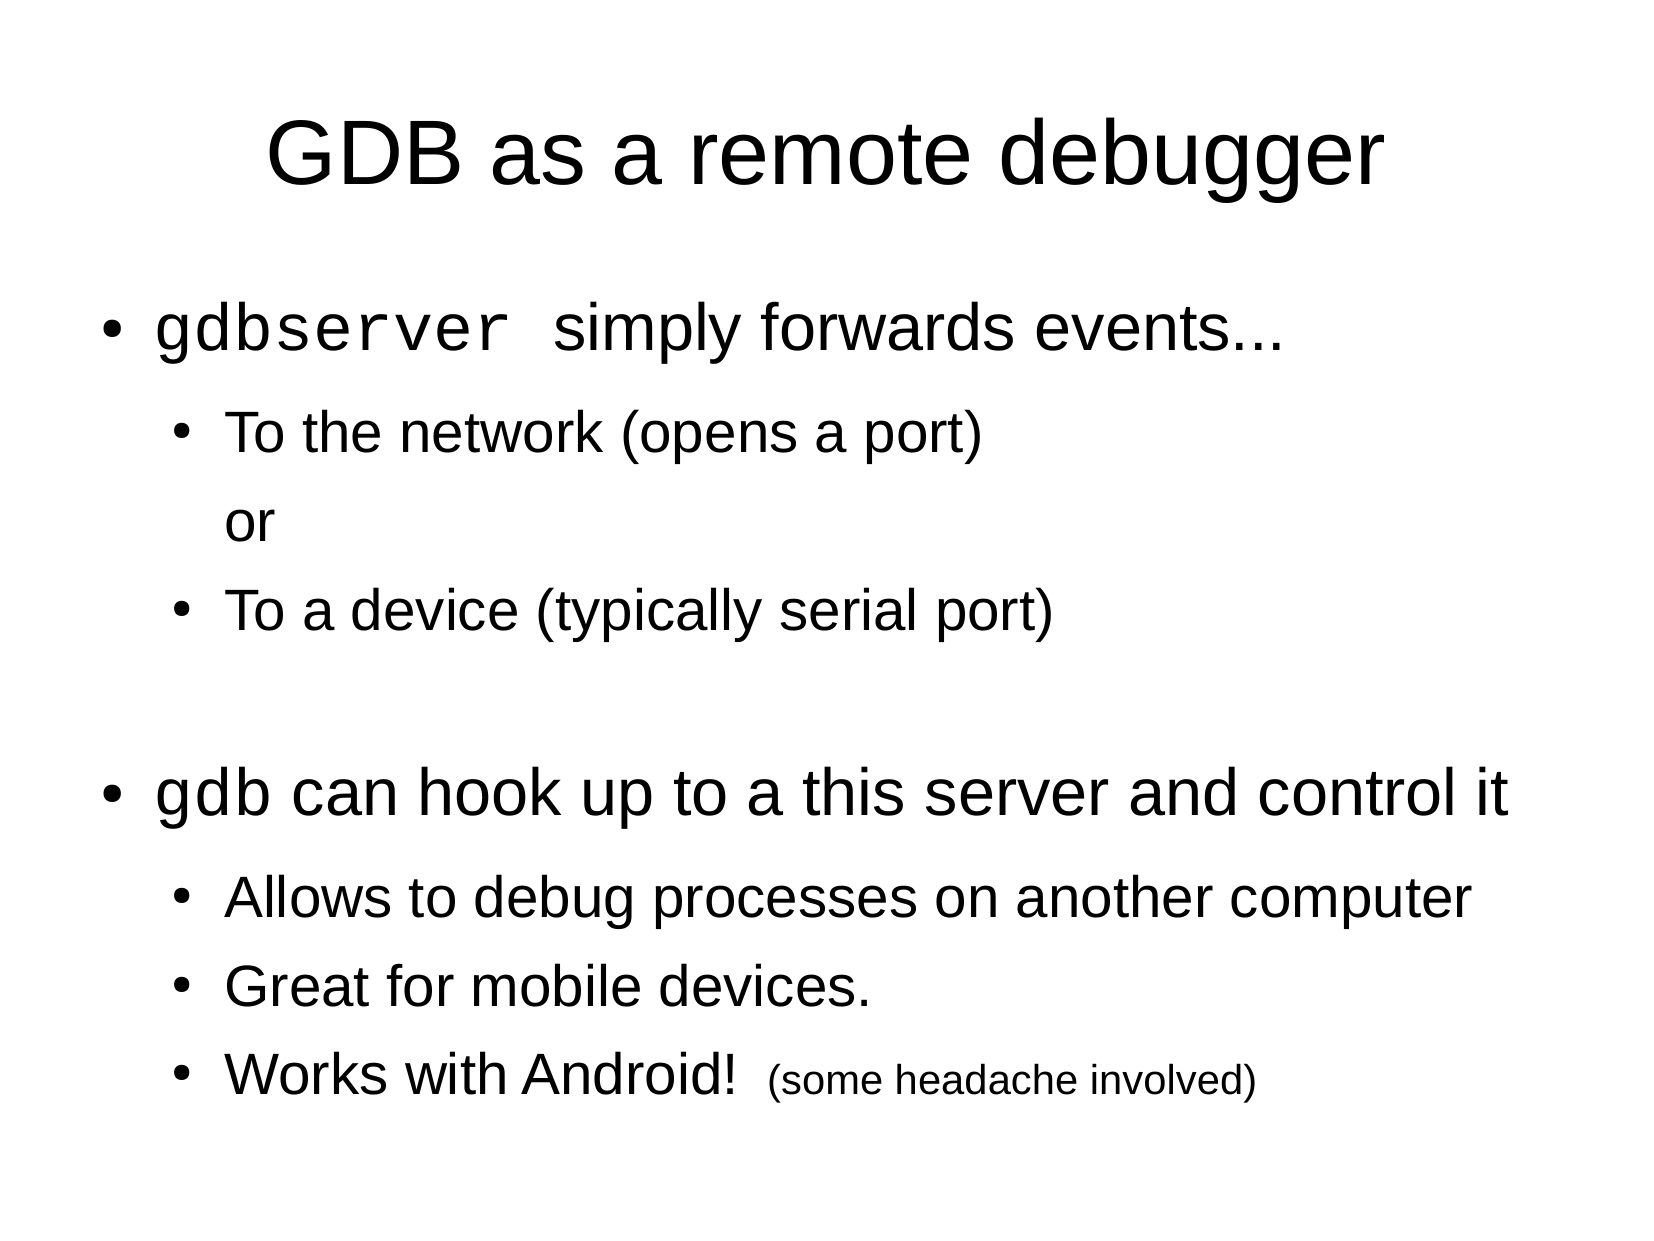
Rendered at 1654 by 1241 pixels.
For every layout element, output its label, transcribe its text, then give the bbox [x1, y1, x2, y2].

list gdbserver simply forwards events... To the network (opens a port) or To a device (typically serial port) gdb can hook up to a this server and control it Allows to debug processes on another computer Great for mobile devices. Works with Android! (some headache involved) [82, 290, 1571, 1109]
title GDB as a remote debugger [82, 49, 1571, 257]
